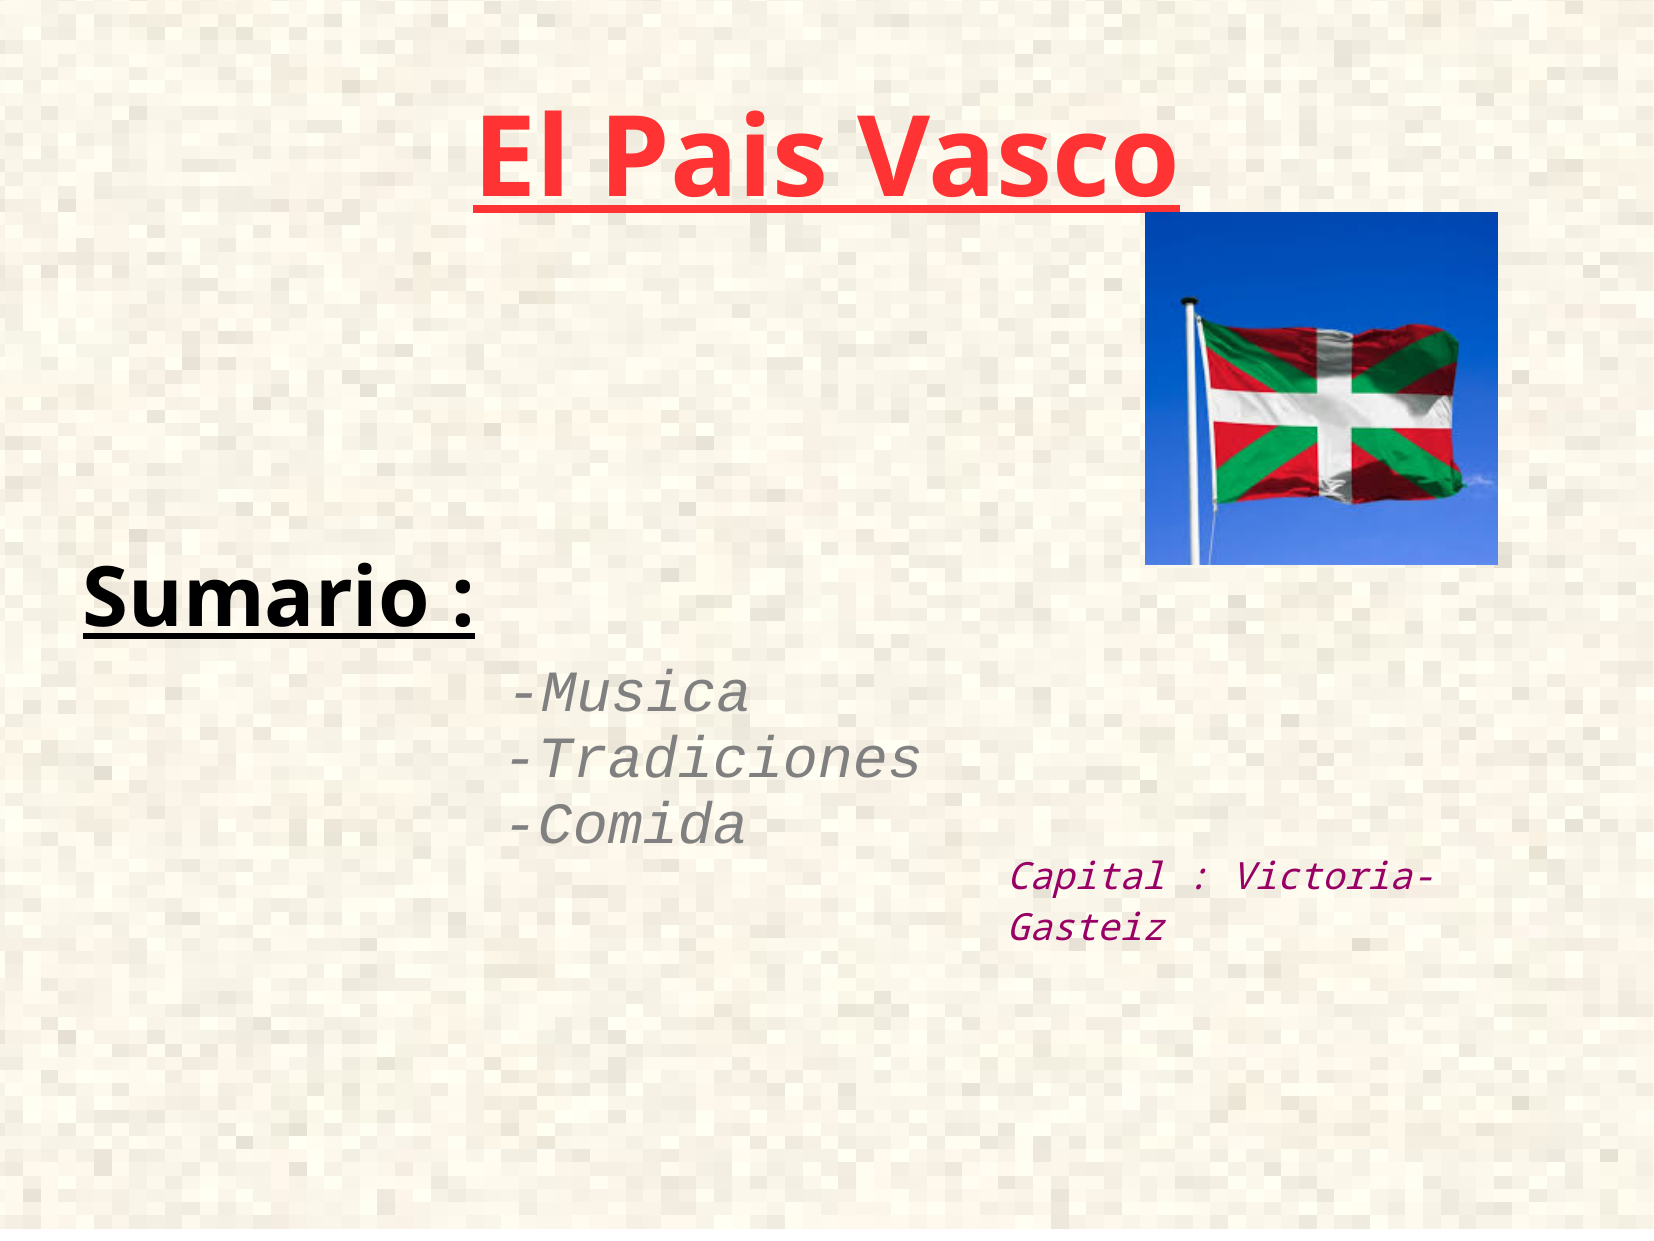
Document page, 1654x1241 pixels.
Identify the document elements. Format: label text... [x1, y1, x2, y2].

title El Pais Vasco [82, 43, 1571, 263]
text_box Capital : Victoria-Gasteiz [992, 842, 1510, 945]
subtitle Sumario : -Musica -Tradiciones -Comida [82, 290, 1571, 1109]
picture [0, 0, 1654, 1229]
